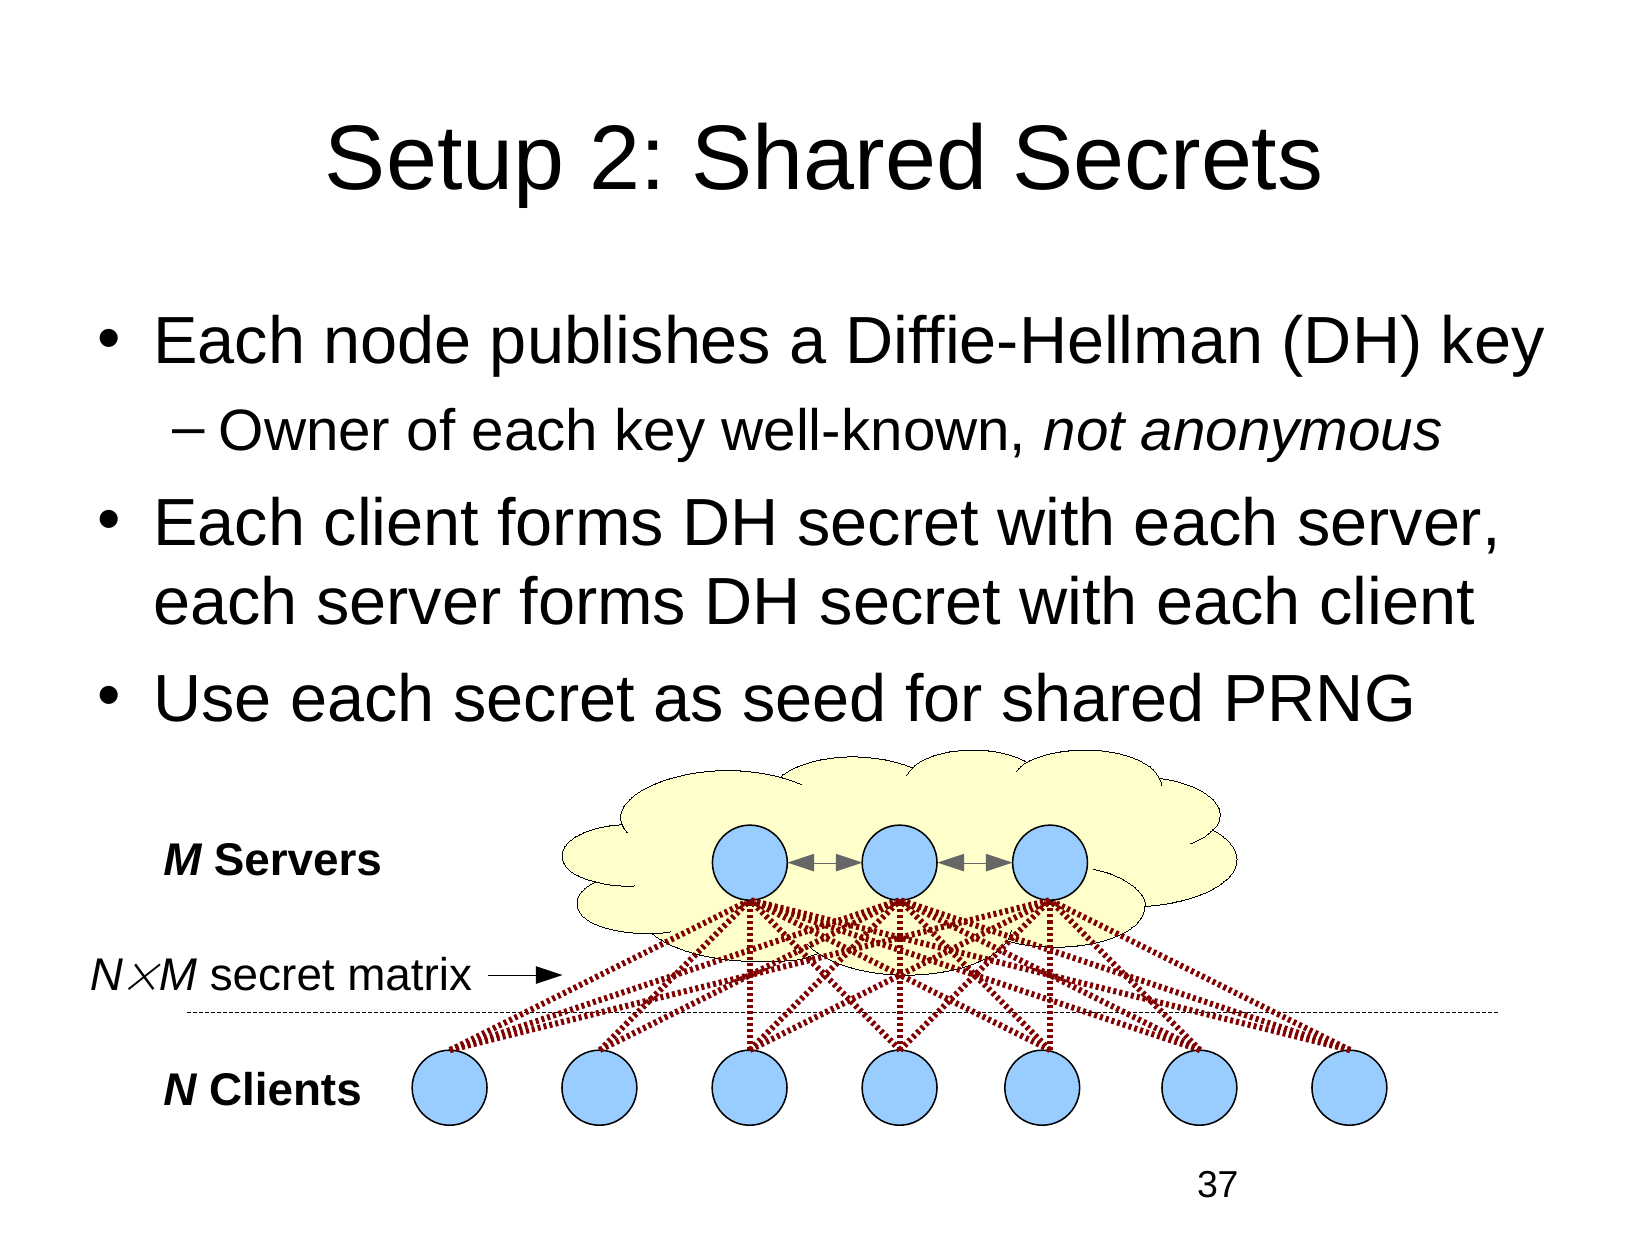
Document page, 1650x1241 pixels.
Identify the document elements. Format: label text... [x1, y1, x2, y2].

text_box [1004, 1050, 1080, 1126]
text_box N Clients [149, 1054, 413, 1126]
text_box [561, 1050, 637, 1126]
text_box [1161, 1050, 1237, 1126]
text_box [413, 1050, 488, 1126]
text_box [562, 750, 1238, 976]
title Setup 2: Shared Secrets [82, 49, 1568, 257]
text_box [712, 1050, 788, 1126]
text_box M Servers [149, 825, 488, 901]
text_box N×M secret matrix [75, 937, 488, 1008]
text_box [862, 1050, 938, 1126]
list Each node publishes a Diffie-Hellman (DH) key Owner of each key well-known, not anonymous Each client forms DH secret with each server, each server forms DH secret with each client Use each secret as seed for shared PRNG [82, 289, 1568, 743]
text_box [1311, 1050, 1387, 1126]
